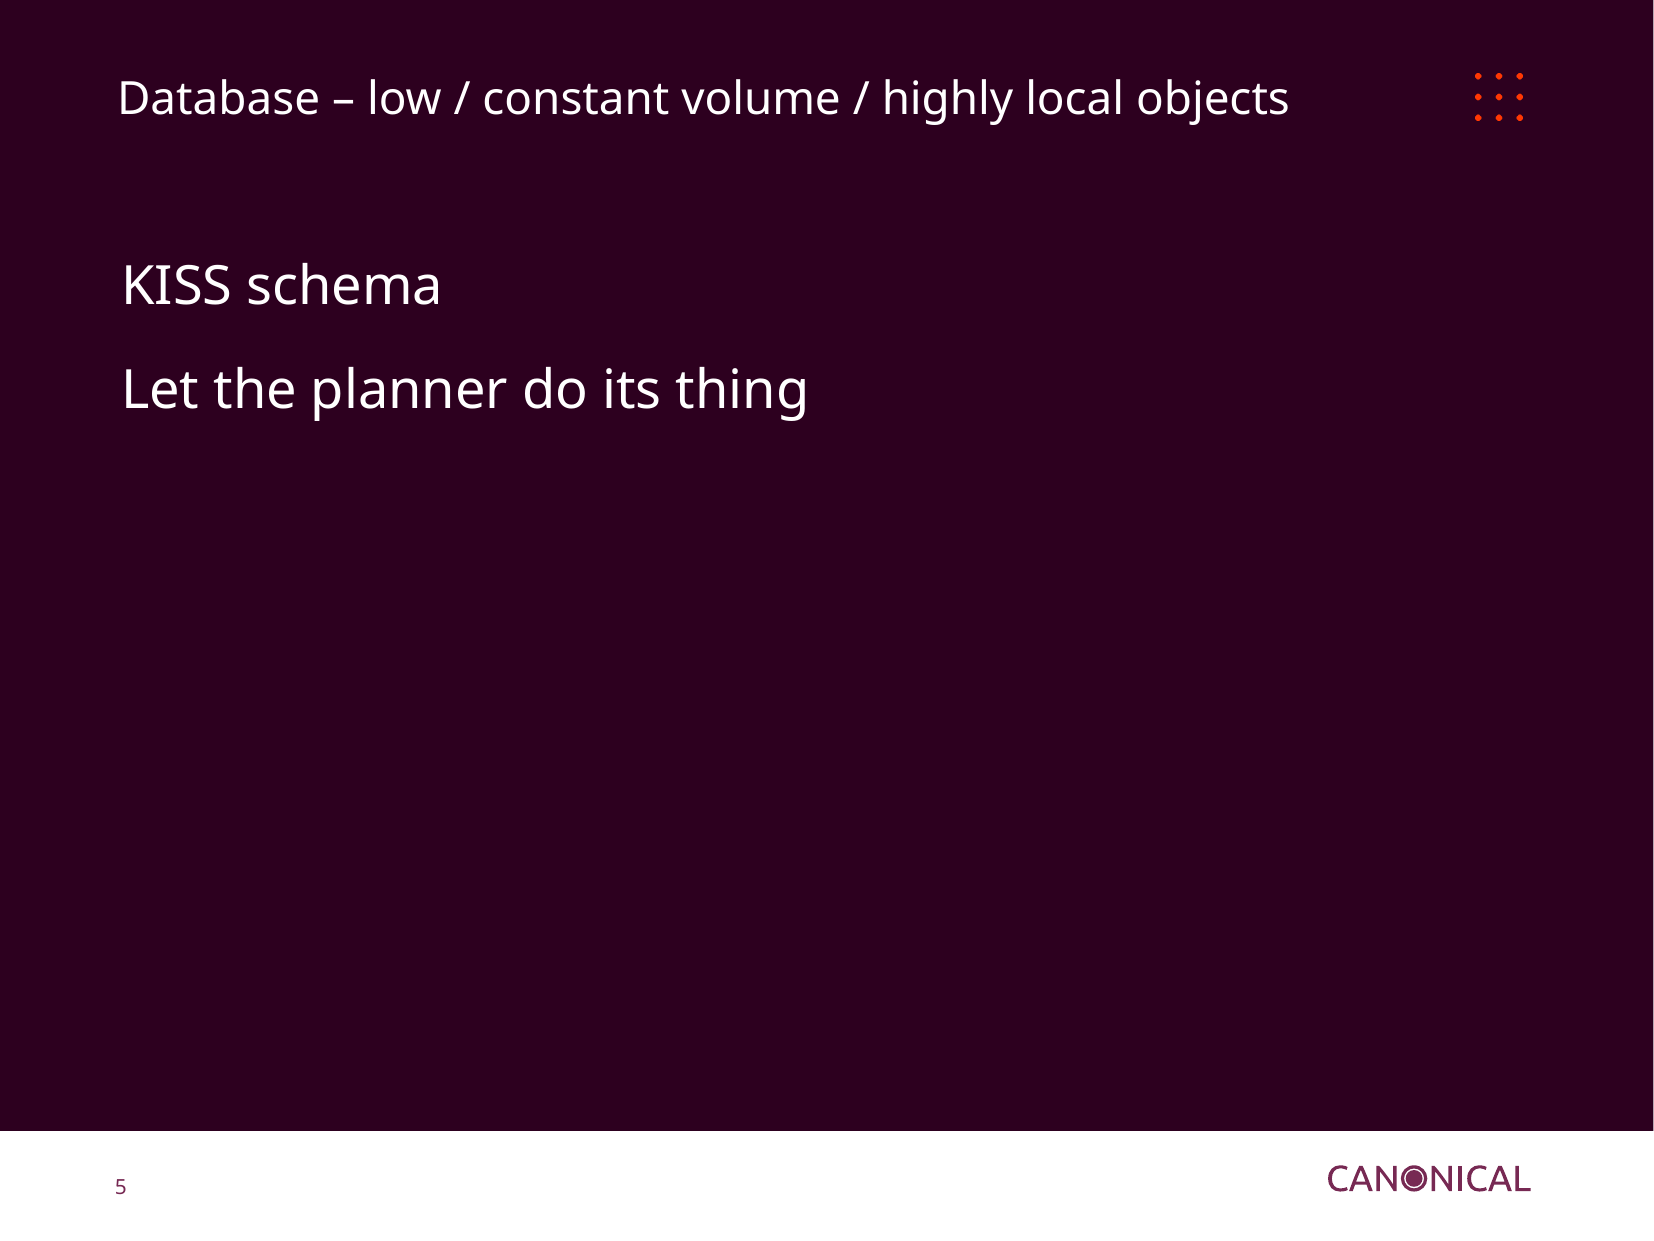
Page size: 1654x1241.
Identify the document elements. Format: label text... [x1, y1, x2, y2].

picture [0, 0, 1654, 1131]
title Database – low / constant volume / highly local objects [117, 71, 1447, 123]
text_box KISS schema Let the planner do its thing [106, 224, 1270, 1040]
